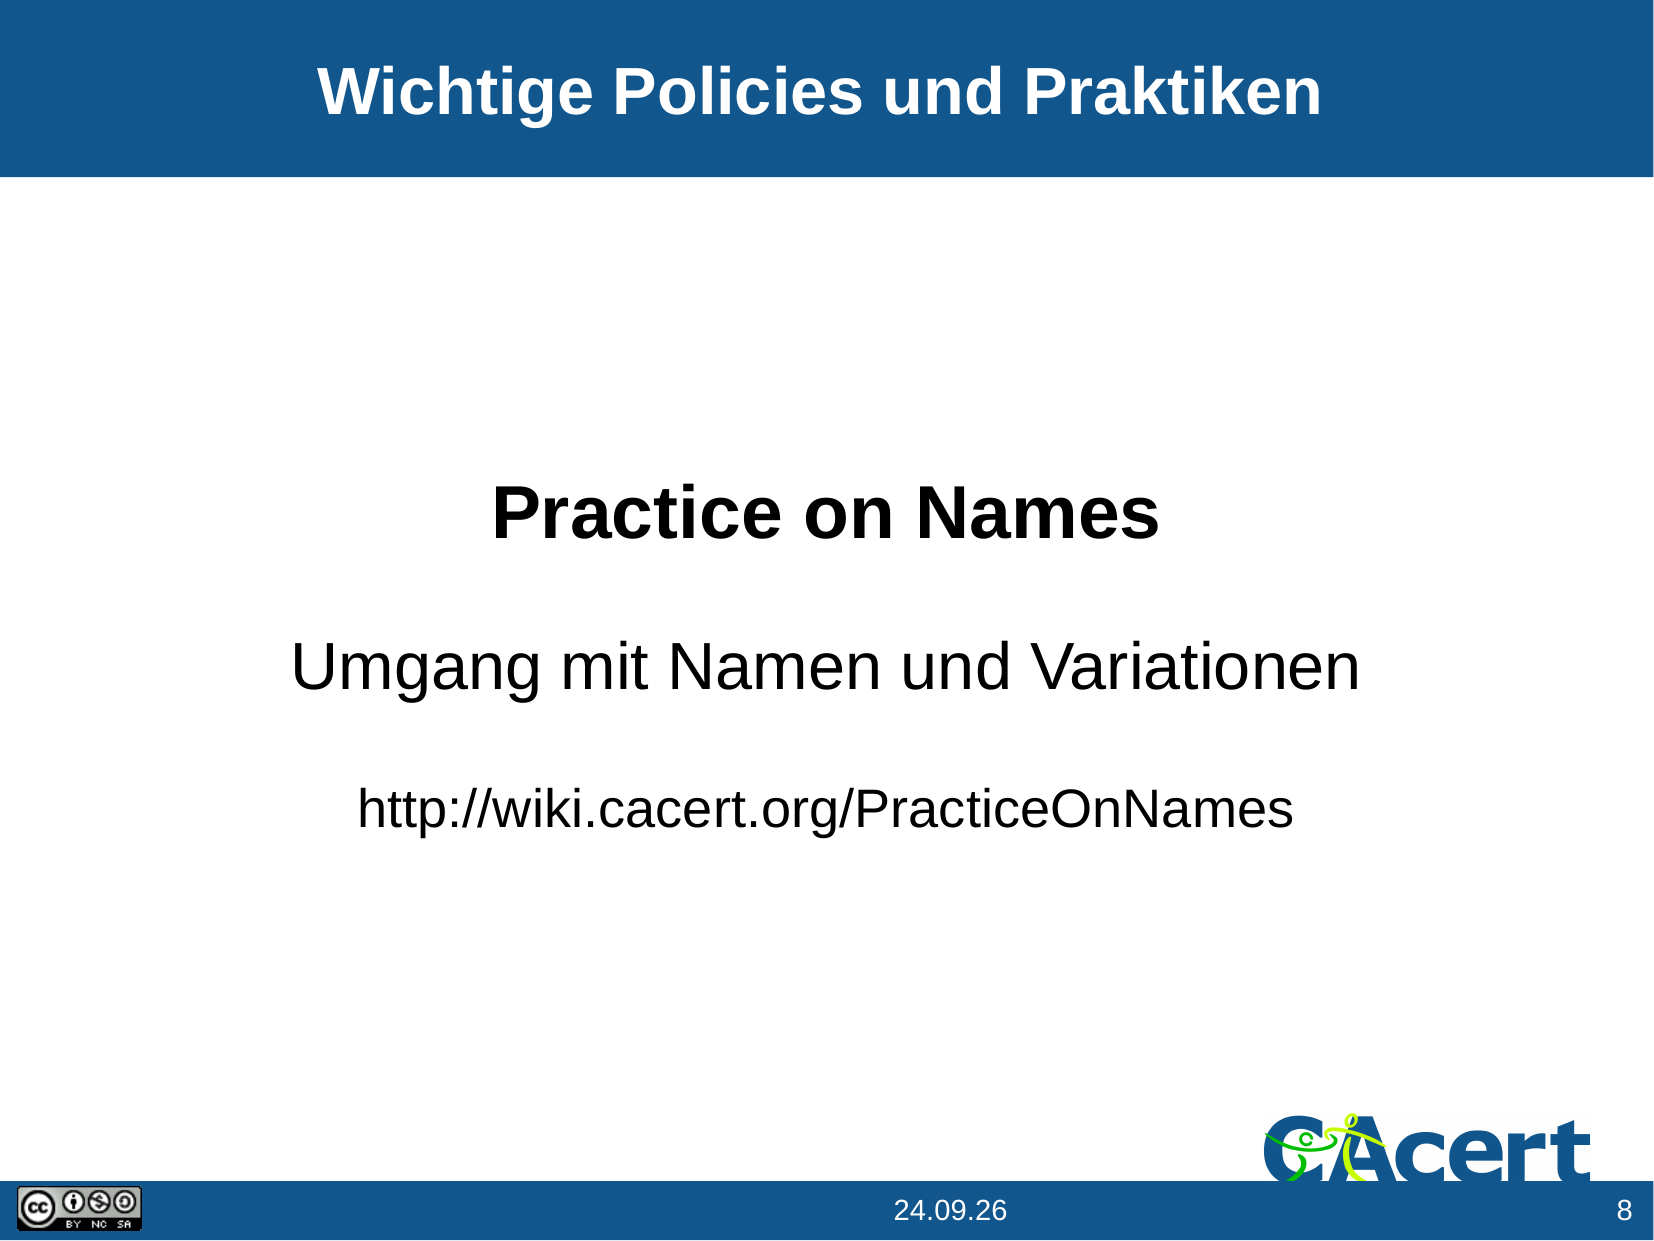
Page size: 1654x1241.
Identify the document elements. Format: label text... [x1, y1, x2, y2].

picture [17, 1186, 142, 1231]
title Wichtige Policies und Praktiken [76, 17, 1565, 166]
subtitle Practice on Names Umgang mit Namen und Variationen http://wiki.cacert.org/PracticeOnNames [82, 225, 1571, 1084]
picture [1263, 1112, 1591, 1181]
